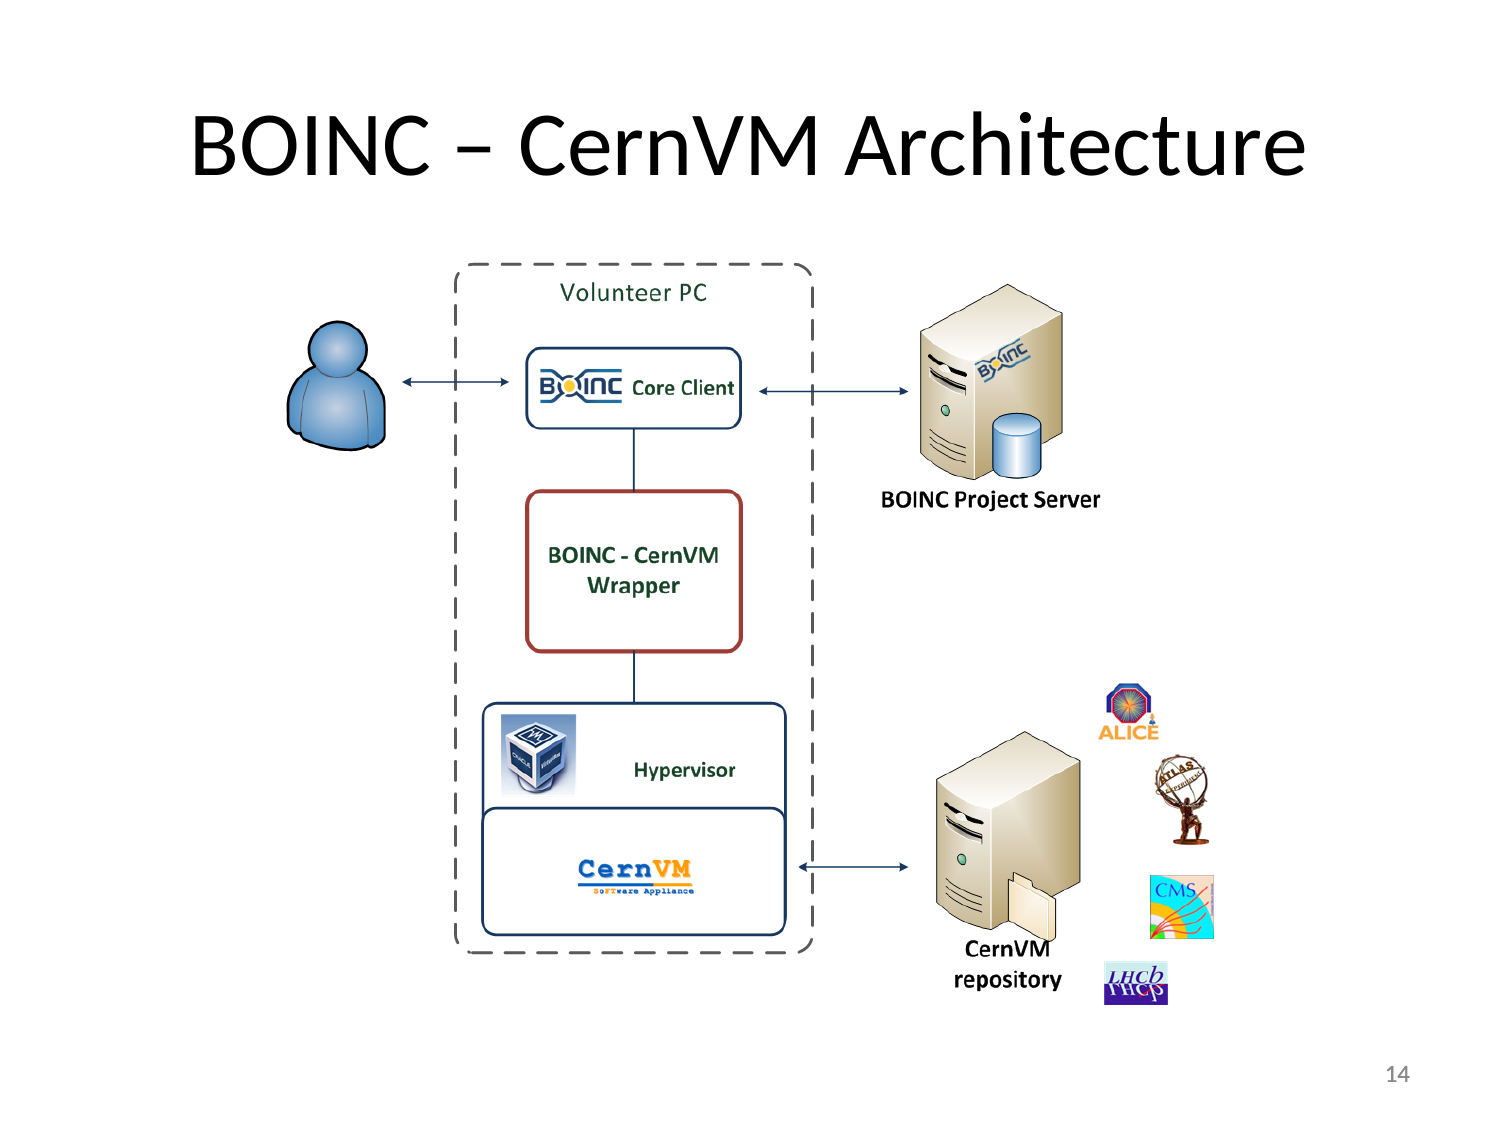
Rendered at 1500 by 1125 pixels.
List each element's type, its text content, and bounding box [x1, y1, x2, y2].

text_box <number> [1074, 1042, 1426, 1103]
picture [286, 262, 1214, 1005]
text_box BOINC – CernVM Architecture [75, 21, 1426, 257]
